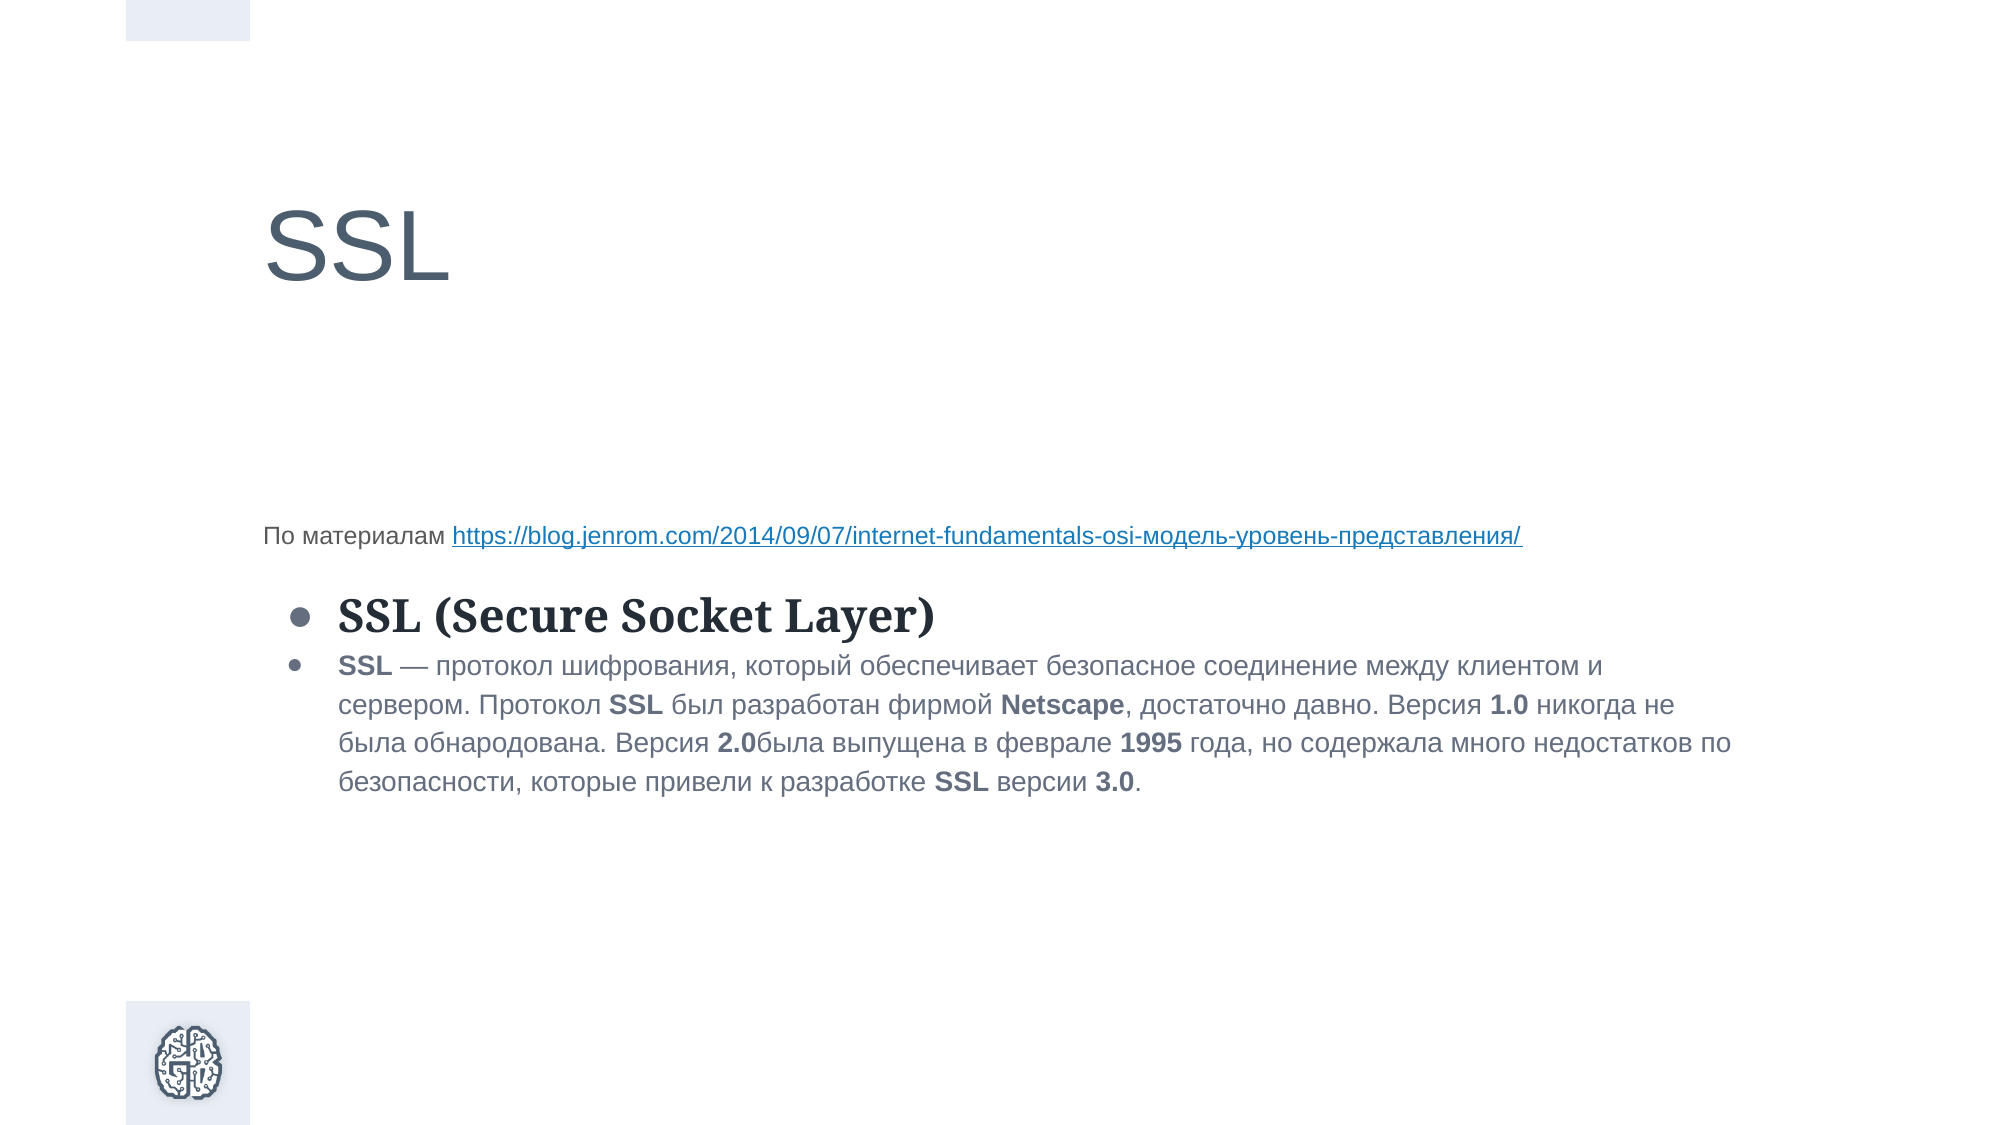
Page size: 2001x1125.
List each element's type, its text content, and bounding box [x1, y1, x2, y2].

title SSL [248, 124, 1752, 372]
list По материалам https://blog.jenrom.com/2014/09/07/internet-fundamentals-osi-модель-уровень-представления/ SSL (Secure Socket Layer) SSL — протокол шифрования, который обеспечивает безопасное соединение между клиентом и сервером. Протокол SSL был разработан фирмой Netscape, достаточно давно. Версия 1.0 никогда не была обнародована. Версия 2.0была выпущена в феврале 1995 года, но содержала много недостатков по безопасности, которые привели к разработке SSL версии 3.0. [248, 372, 1752, 941]
picture [144, 1016, 232, 1110]
